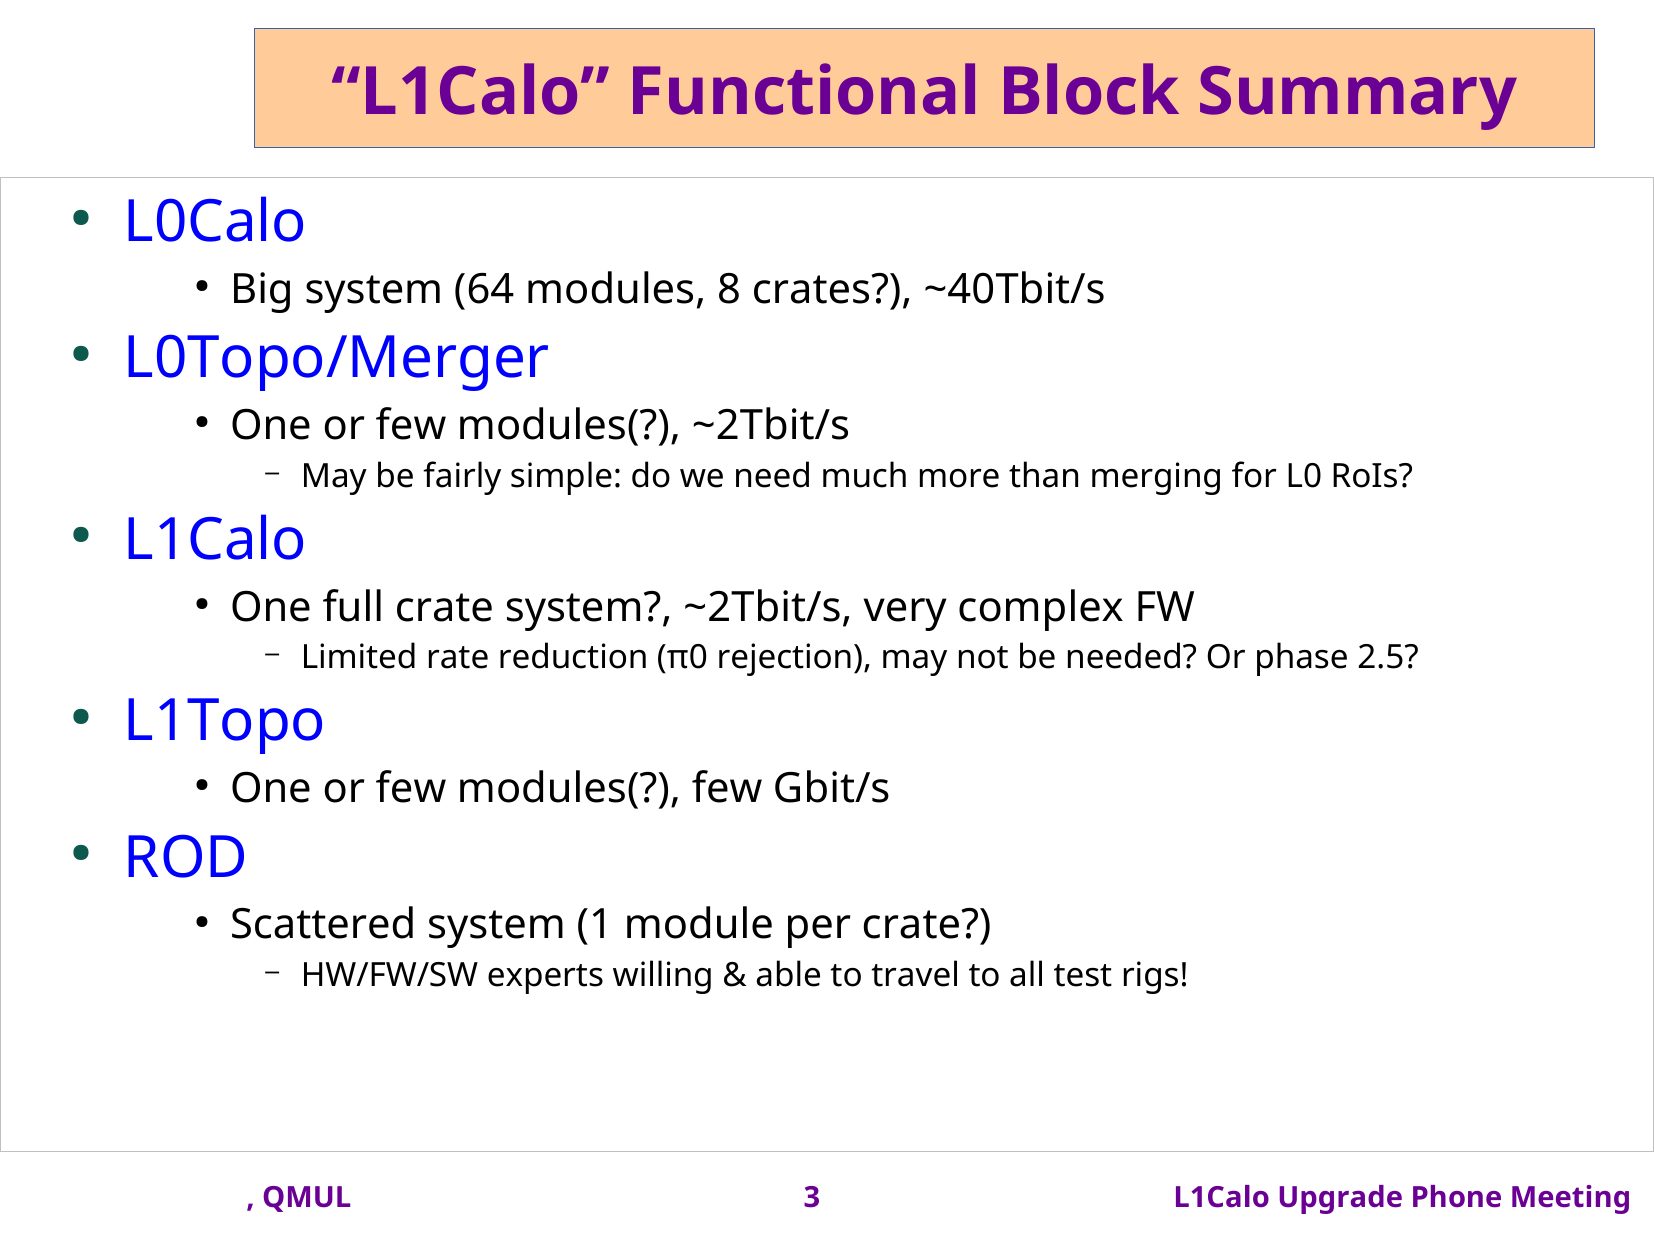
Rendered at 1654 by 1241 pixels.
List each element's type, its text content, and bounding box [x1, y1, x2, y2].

title “L1Calo” Functional Block Summary [254, 28, 1595, 148]
list L0Calo Big system (64 modules, 8 crates?), ~40Tbit/s L0Topo/Merger One or few modules(?), ~2Tbit/s May be fairly simple: do we need much more than merging for L0 RoIs? L1Calo One full crate system?, ~2Tbit/s, very complex FW Limited rate reduction (π0 rejection), may not be needed? Or phase 2.5? L1Topo One or few modules(?), few Gbit/s ROD Scattered system (1 module per crate?) HW/FW/SW experts willing & able to travel to all test rigs! [52, 179, 1635, 1138]
